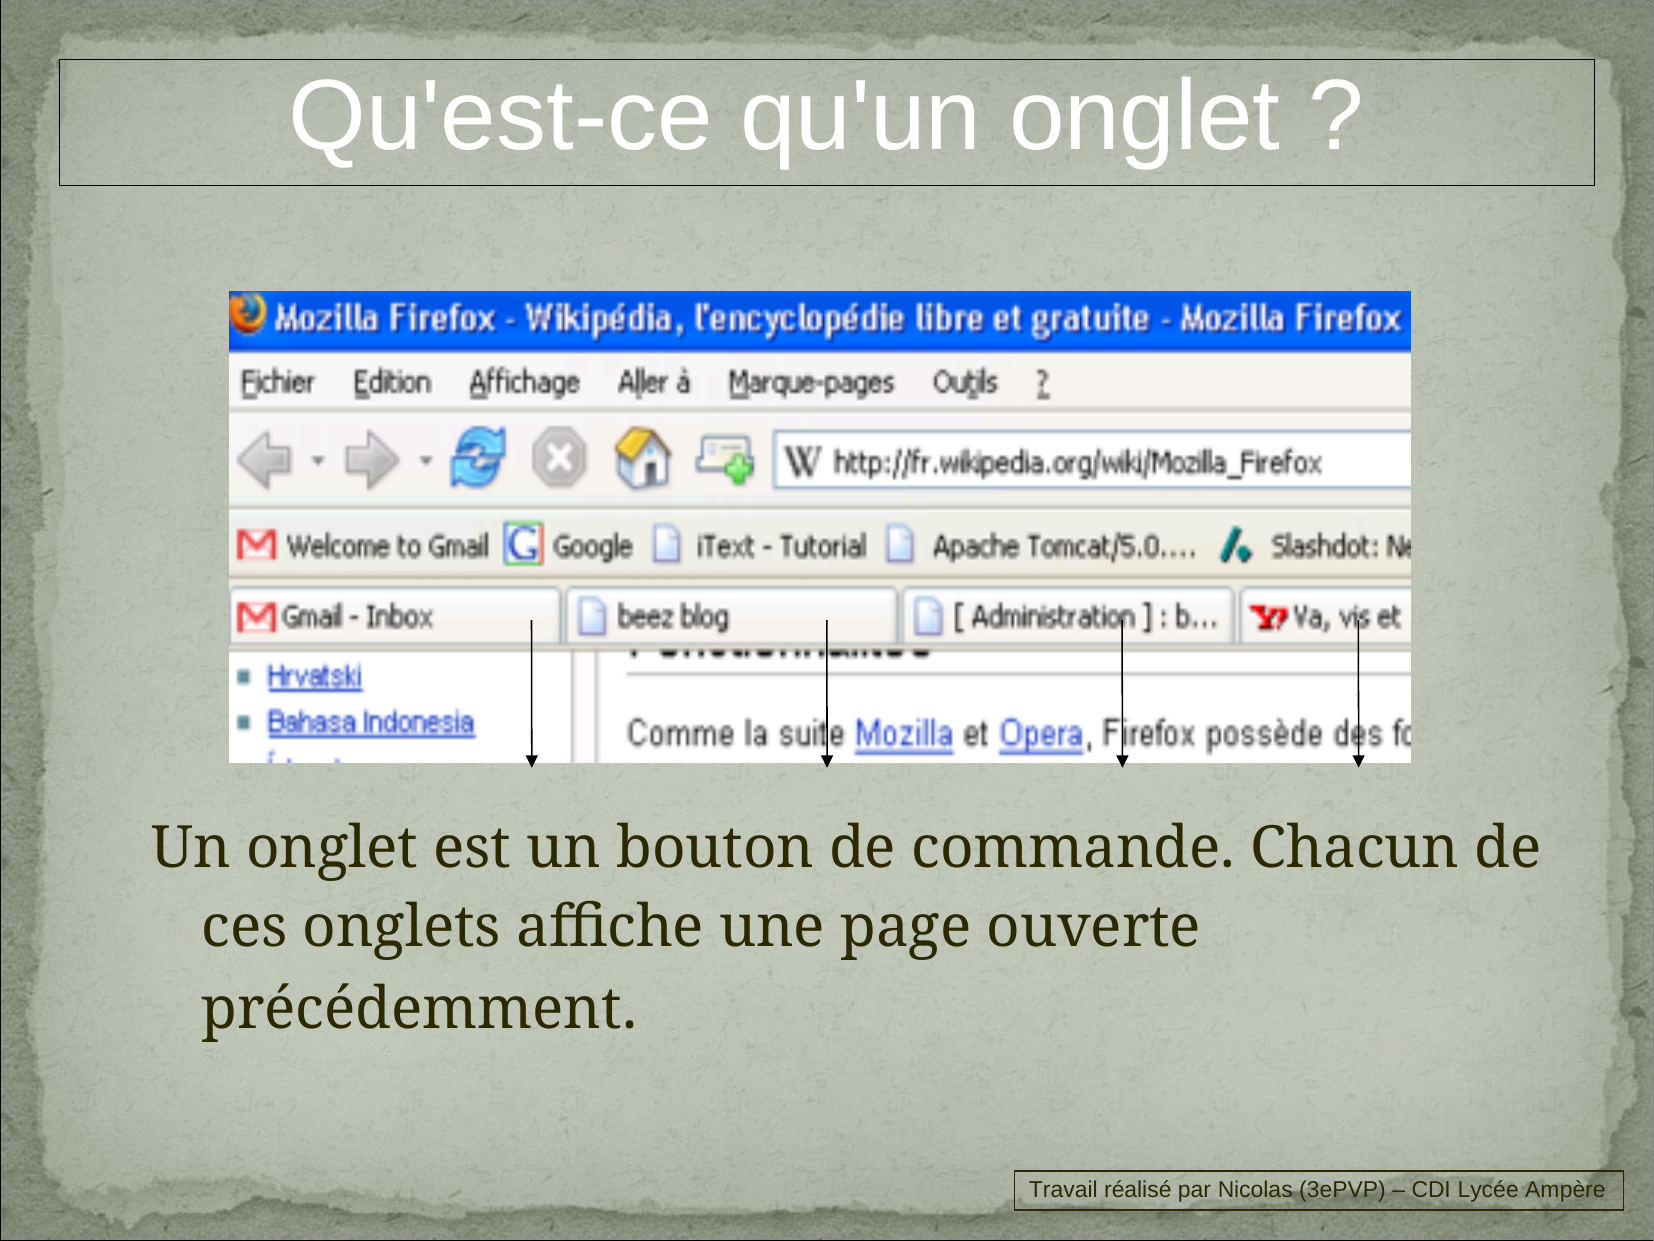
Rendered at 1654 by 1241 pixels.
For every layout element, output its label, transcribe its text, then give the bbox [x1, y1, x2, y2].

picture [0, 0, 1654, 1241]
text_box Qu'est-ce qu'un onglet ? [59, 59, 1595, 186]
text_box Travail réalisé par Nicolas (3ePVP) – CDI Lycée Ampère [1014, 1170, 1624, 1210]
list Un onglet est un bouton de commande. Chacun de ces onglets affiche une page ouverte précédemment. [135, 797, 1624, 1094]
